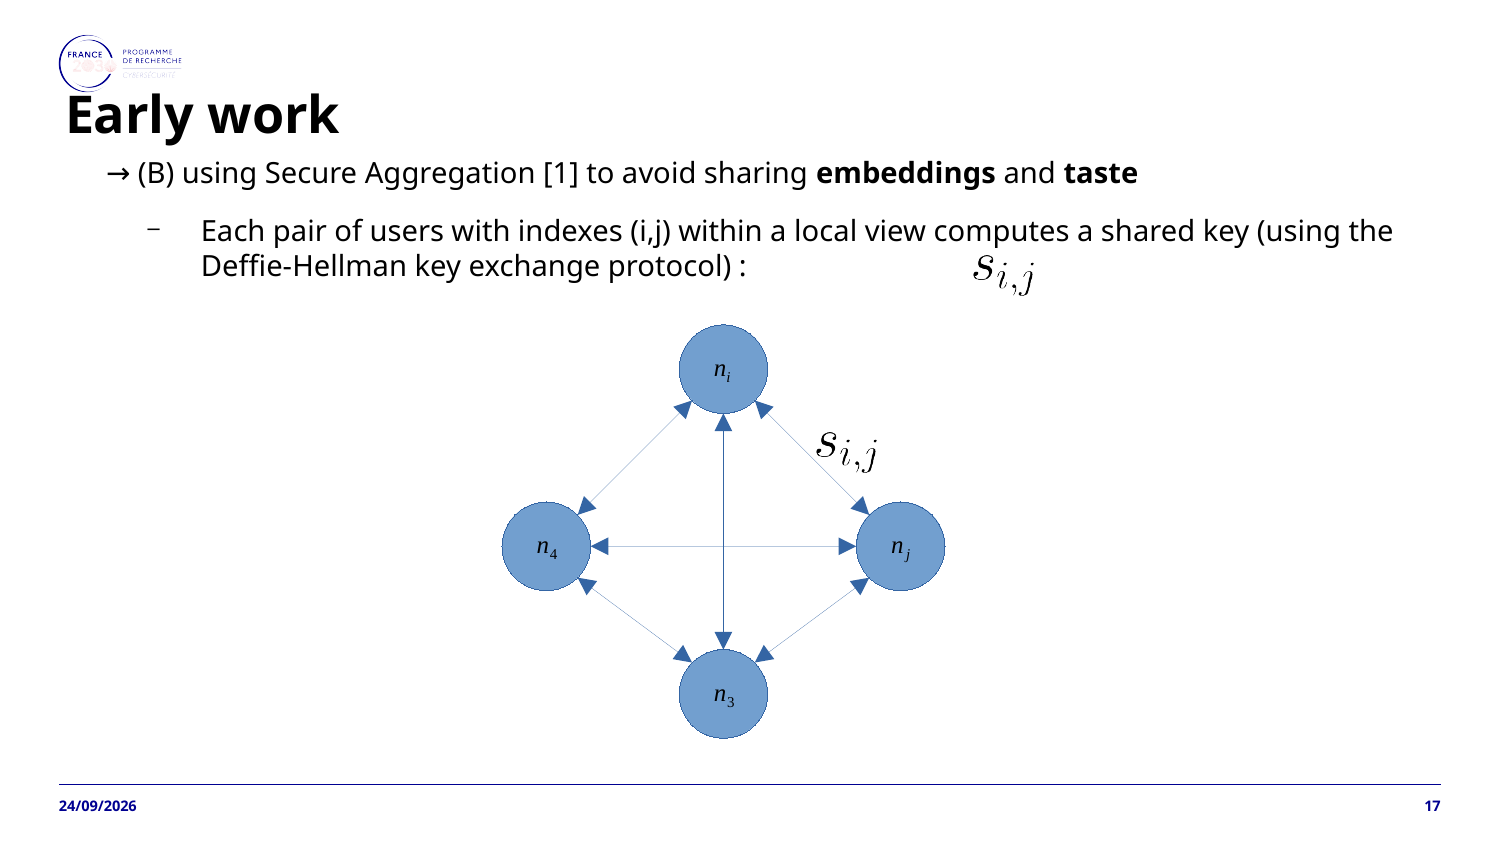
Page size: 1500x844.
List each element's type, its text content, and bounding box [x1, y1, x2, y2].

list → (B) using Secure Aggregation [1] to avoid sharing embeddings and taste Each pair of users with indexes (i,j) within a local view computes a shared key (using the Deffie-Hellman key exchange protocol) : [59, 79, 1442, 237]
text_box [679, 324, 768, 414]
chart [713, 354, 732, 386]
slide_number 26/01/2024 [59, 784, 260, 830]
picture [46, 22, 194, 105]
chart [713, 679, 735, 711]
text_box [856, 501, 946, 591]
title Early work [65, 88, 1447, 178]
text_box [501, 501, 591, 591]
slide_number 23 [1364, 784, 1441, 830]
chart [536, 531, 558, 563]
picture [973, 255, 1034, 296]
chart [890, 531, 911, 563]
text_box [679, 649, 768, 739]
picture [816, 432, 877, 473]
